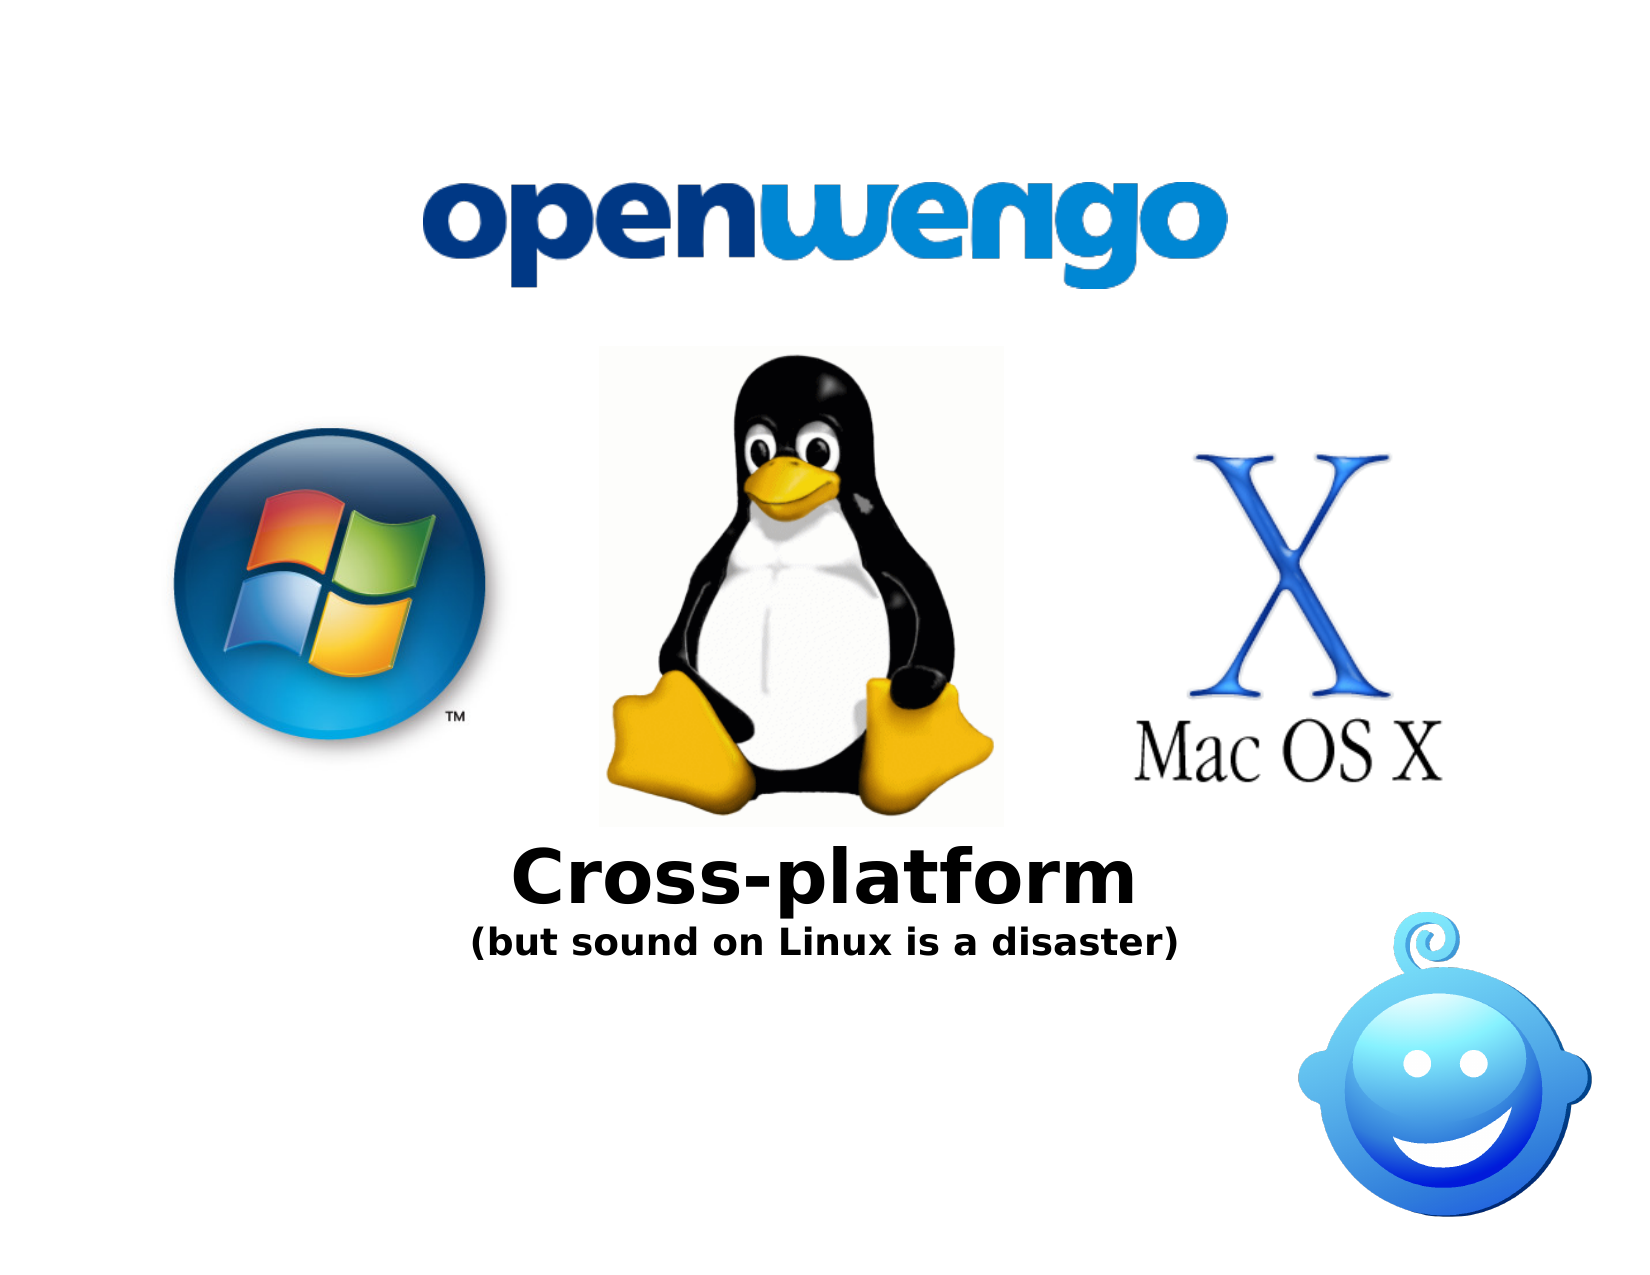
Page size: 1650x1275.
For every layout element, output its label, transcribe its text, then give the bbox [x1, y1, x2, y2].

picture [423, 182, 1228, 289]
picture [28, 346, 1004, 827]
picture [1115, 436, 1449, 823]
text_box Cross-platform (but sound on Linux is a disaster) [454, 826, 1196, 972]
picture [1298, 911, 1592, 1217]
